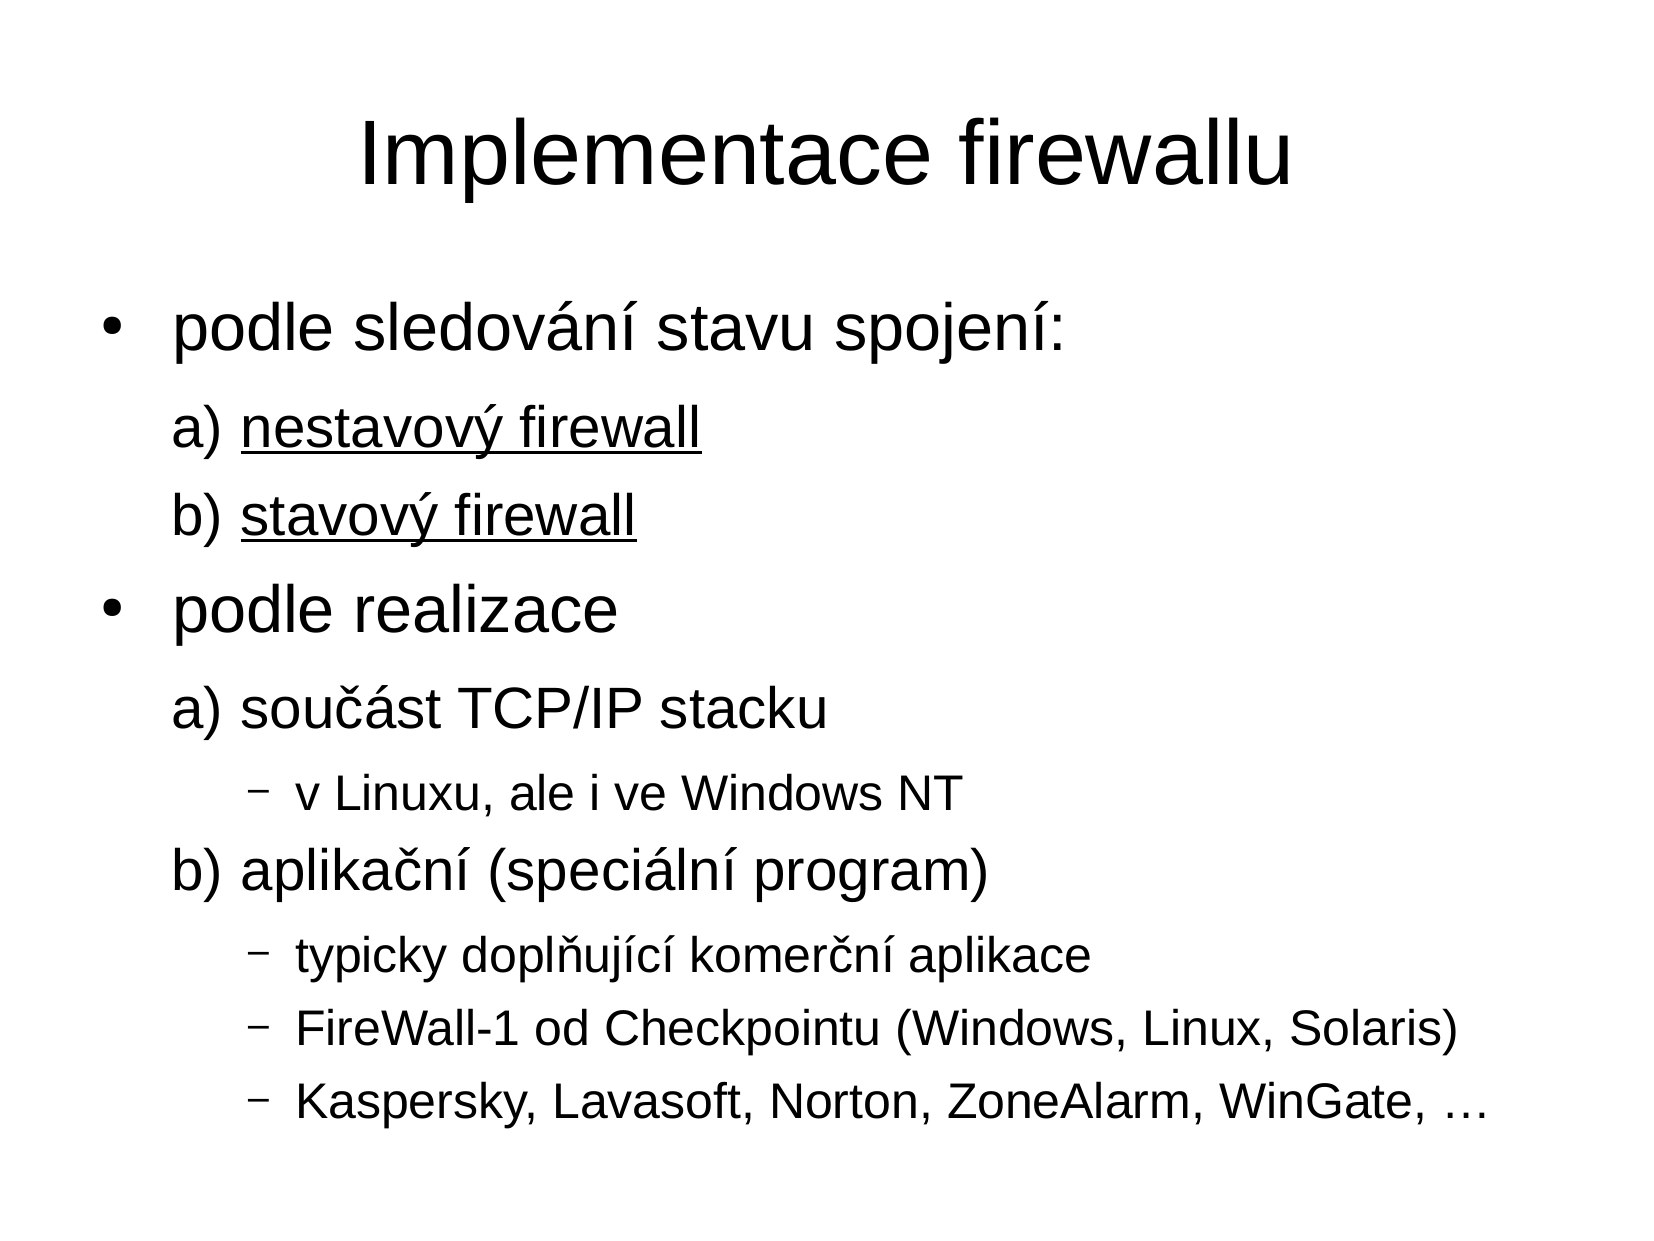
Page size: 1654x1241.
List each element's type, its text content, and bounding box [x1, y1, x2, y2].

title Implementace firewallu [82, 49, 1571, 257]
list podle sledování stavu spojení: nestavový firewall stavový firewall podle realizace součást TCP/IP stacku v Linuxu, ale i ve Windows NT aplikační (speciální program) typicky doplňující komerční aplikace FireWall-1 od Checkpointu (Windows, Linux, Solaris) Kaspersky, Lavasoft, Norton, ZoneAlarm, WinGate, … [82, 290, 1571, 1130]
